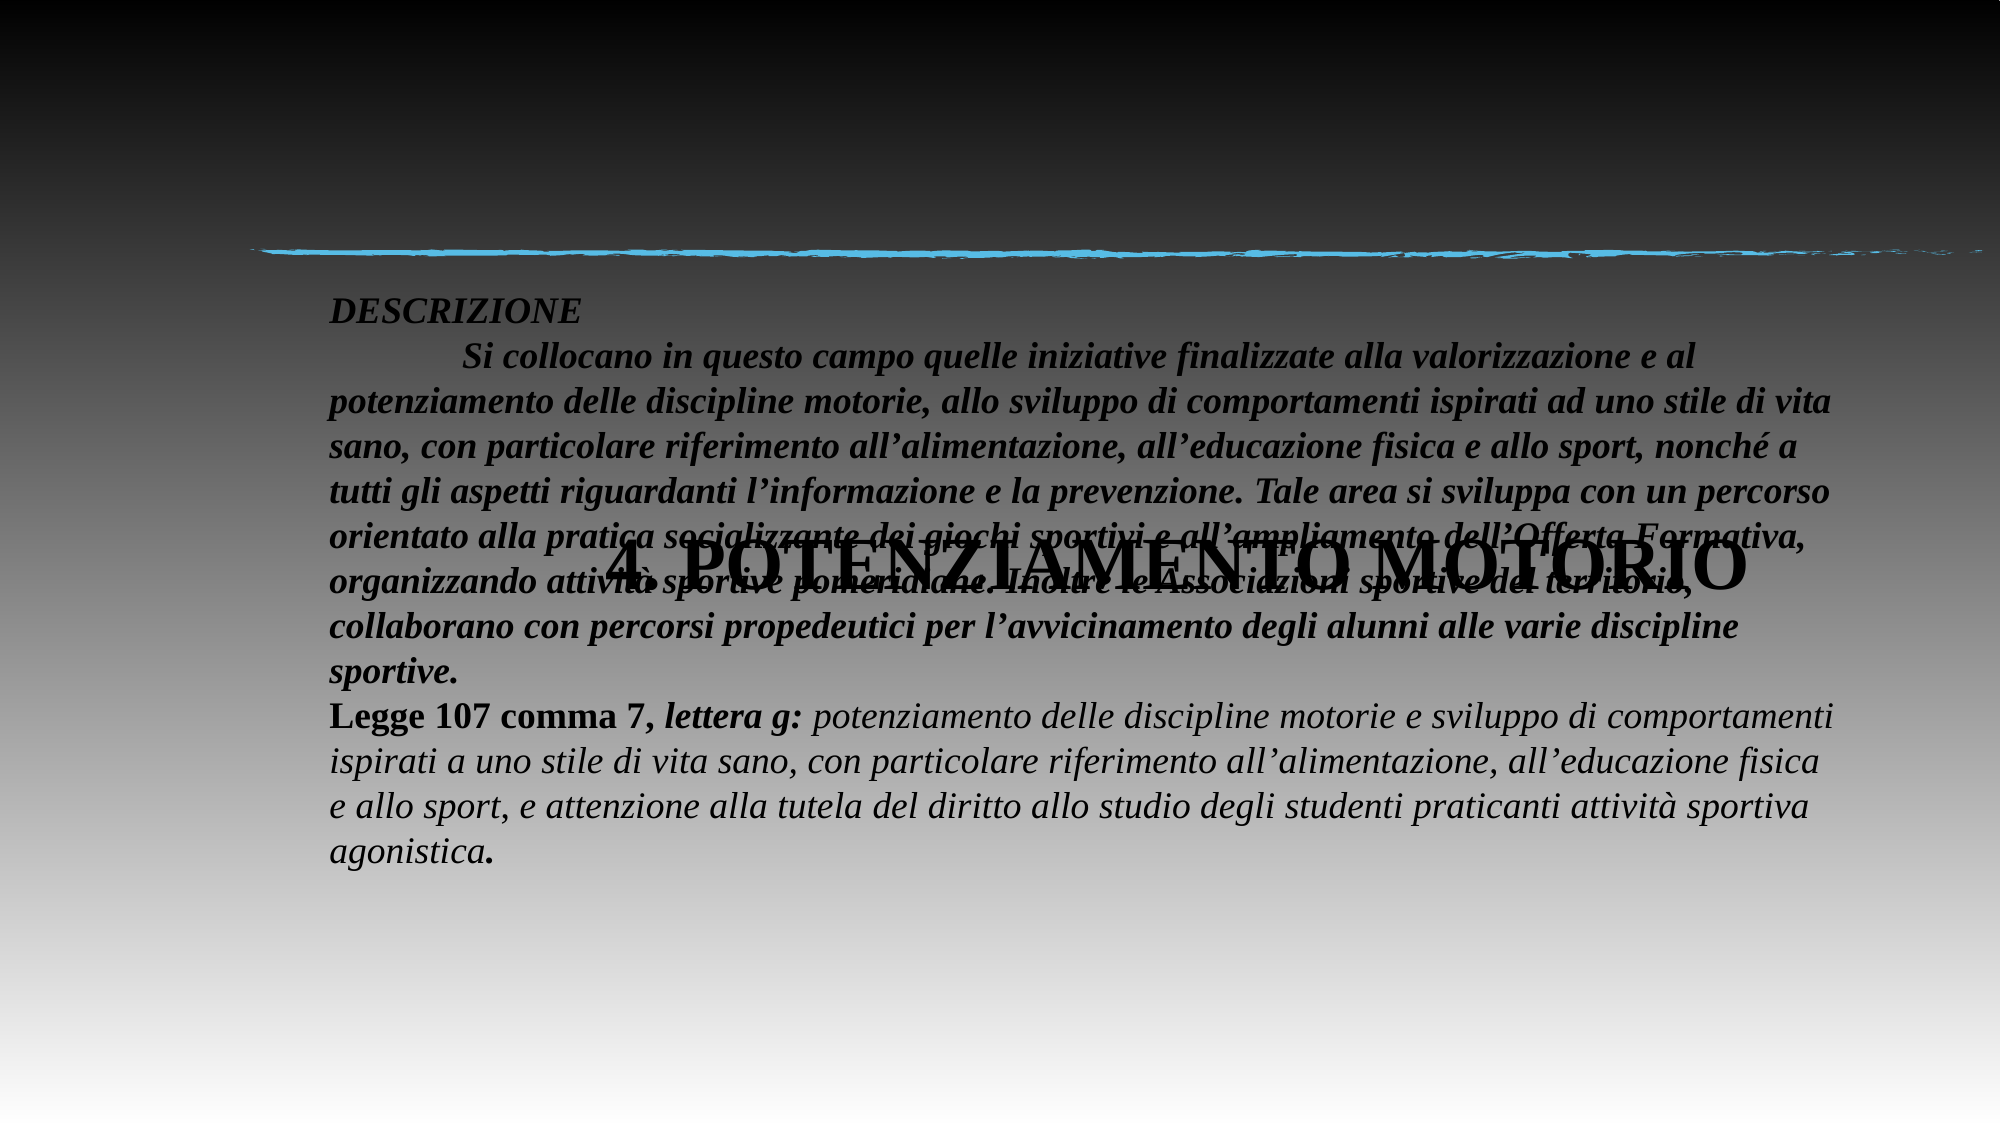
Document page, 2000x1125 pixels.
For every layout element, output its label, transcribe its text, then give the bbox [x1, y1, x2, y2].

list DESCRIZIONE Si collocano in questo campo quelle iniziative finalizzate alla valorizzazione e al potenziamento delle discipline motorie, allo sviluppo di comportamenti ispirati ad uno stile di vita sano, con particolare riferimento all’alimentazione, all’educazione fisica e allo sport, nonché a tutti gli aspetti riguardanti l’informazione e la prevenzione. Tale area si sviluppa con un percorso orientato alla pratica socializzante dei giochi sportivi e all’ampliamento dell’Offerta Formativa, organizzando attività sportive pomeridiane. Inoltre le Associazioni sportive del territorio, collaborano con percorsi propedeutici per l’avvicinamento degli alunni alle varie discipline sportive. Legge 107 comma 7, lettera g: potenziamento delle discipline motorie e sviluppo di comportamenti ispirati a uno stile di vita sano, con particolare riferimento all’alimentazione, all’educazione fisica e allo sport, e attenzione alla tutela del diritto allo studio degli studenti praticanti attività sportiva agonistica. [314, 278, 1863, 929]
title 4. POTENZIAMENTO MOTORIO [196, 19, 1886, 244]
